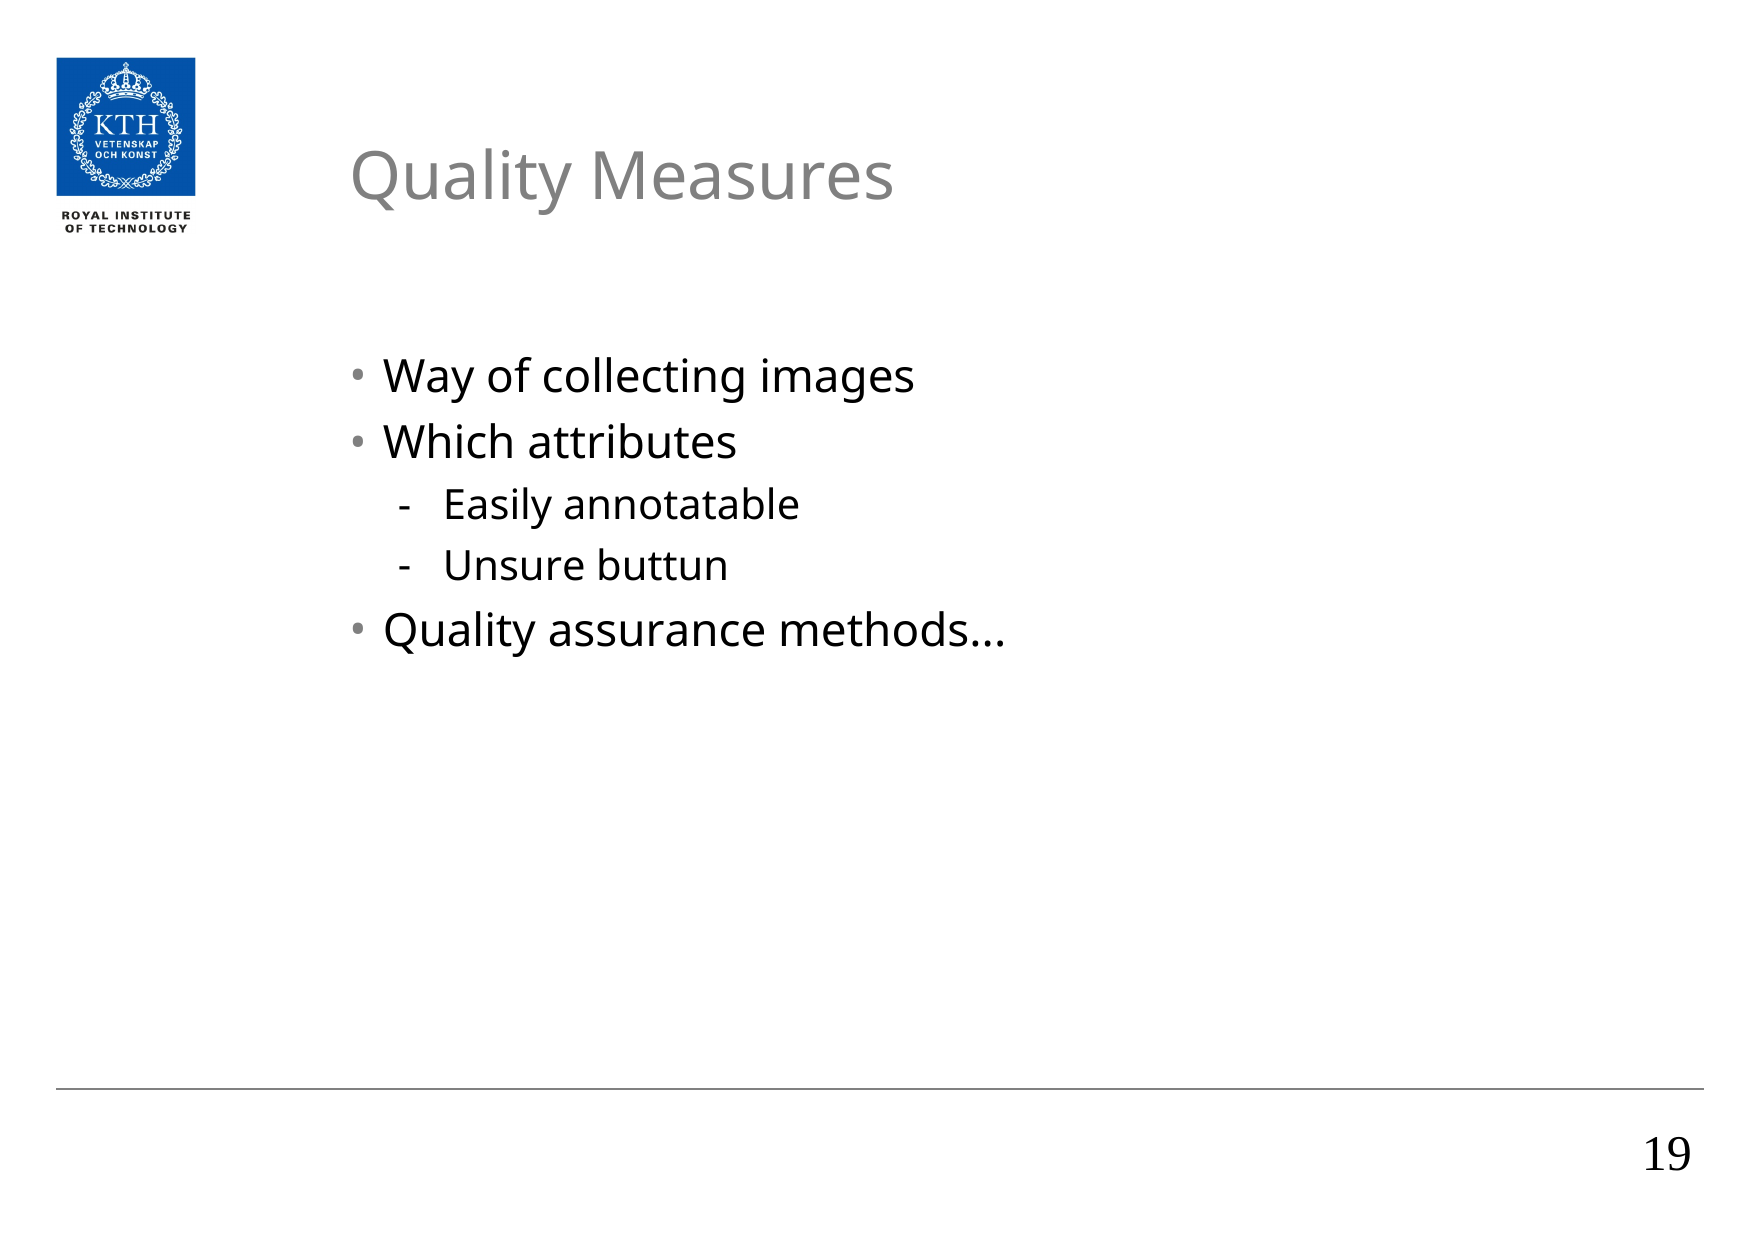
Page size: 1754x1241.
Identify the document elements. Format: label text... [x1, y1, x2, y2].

list Way of collecting images Which attributes Easily annotatable Unsure buttun Quality assurance methods... [349, 338, 1667, 1073]
title Quality Measures [349, 69, 1663, 277]
picture [56, 57, 196, 234]
